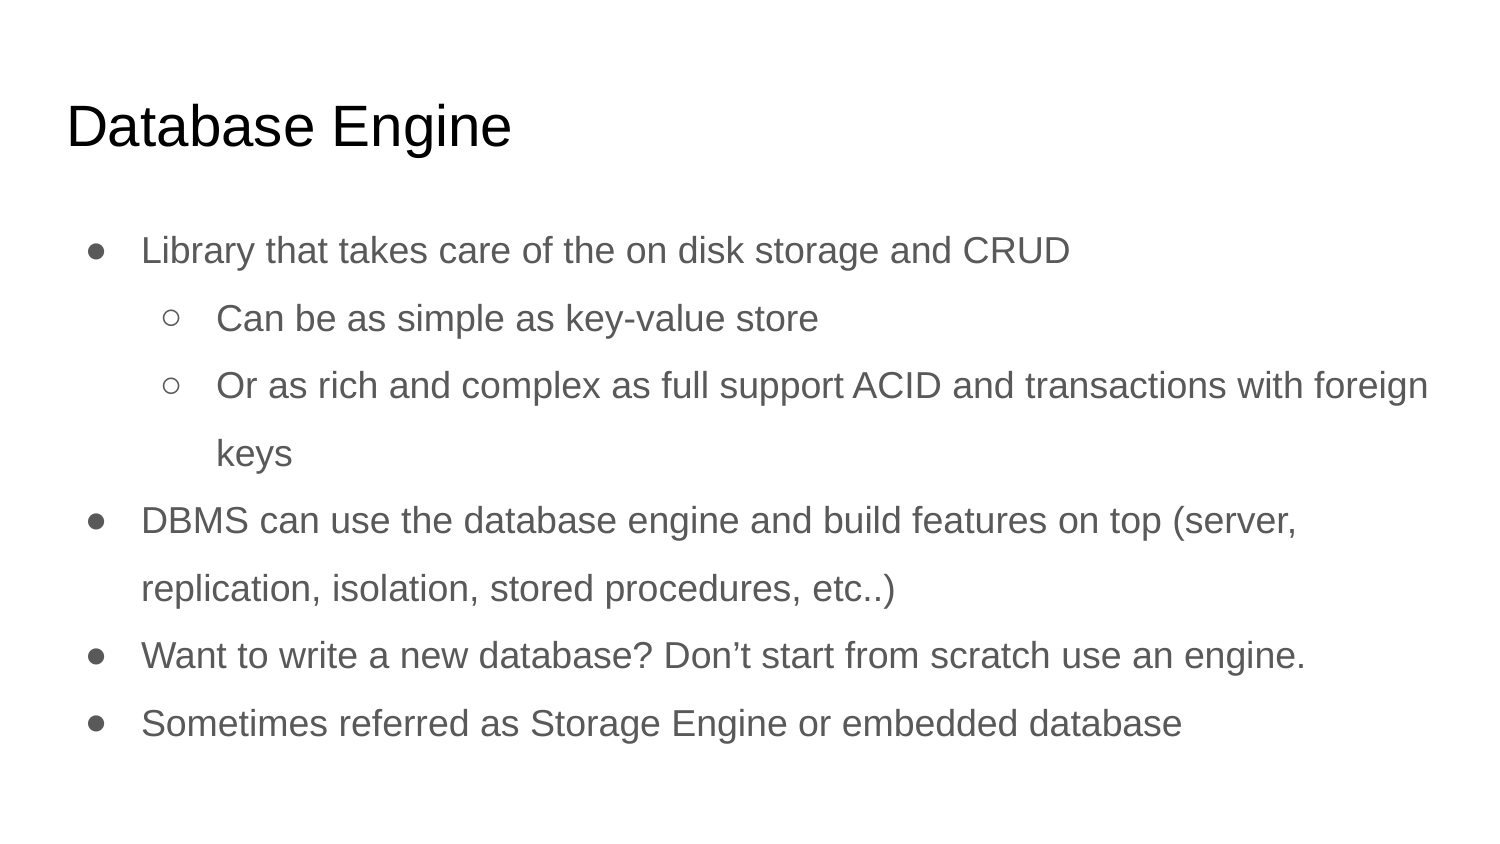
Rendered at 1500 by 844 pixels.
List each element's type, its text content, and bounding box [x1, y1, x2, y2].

list Library that takes care of the on disk storage and CRUD Can be as simple as key-value store Or as rich and complex as full support ACID and transactions with foreign keys DBMS can use the database engine and build features on top (server, replication, isolation, stored procedures, etc..) Want to write a new database? Don’t start from scratch use an engine. Sometimes referred as Storage Engine or embedded database [51, 189, 1449, 824]
title Database Engine [51, 72, 1449, 167]
